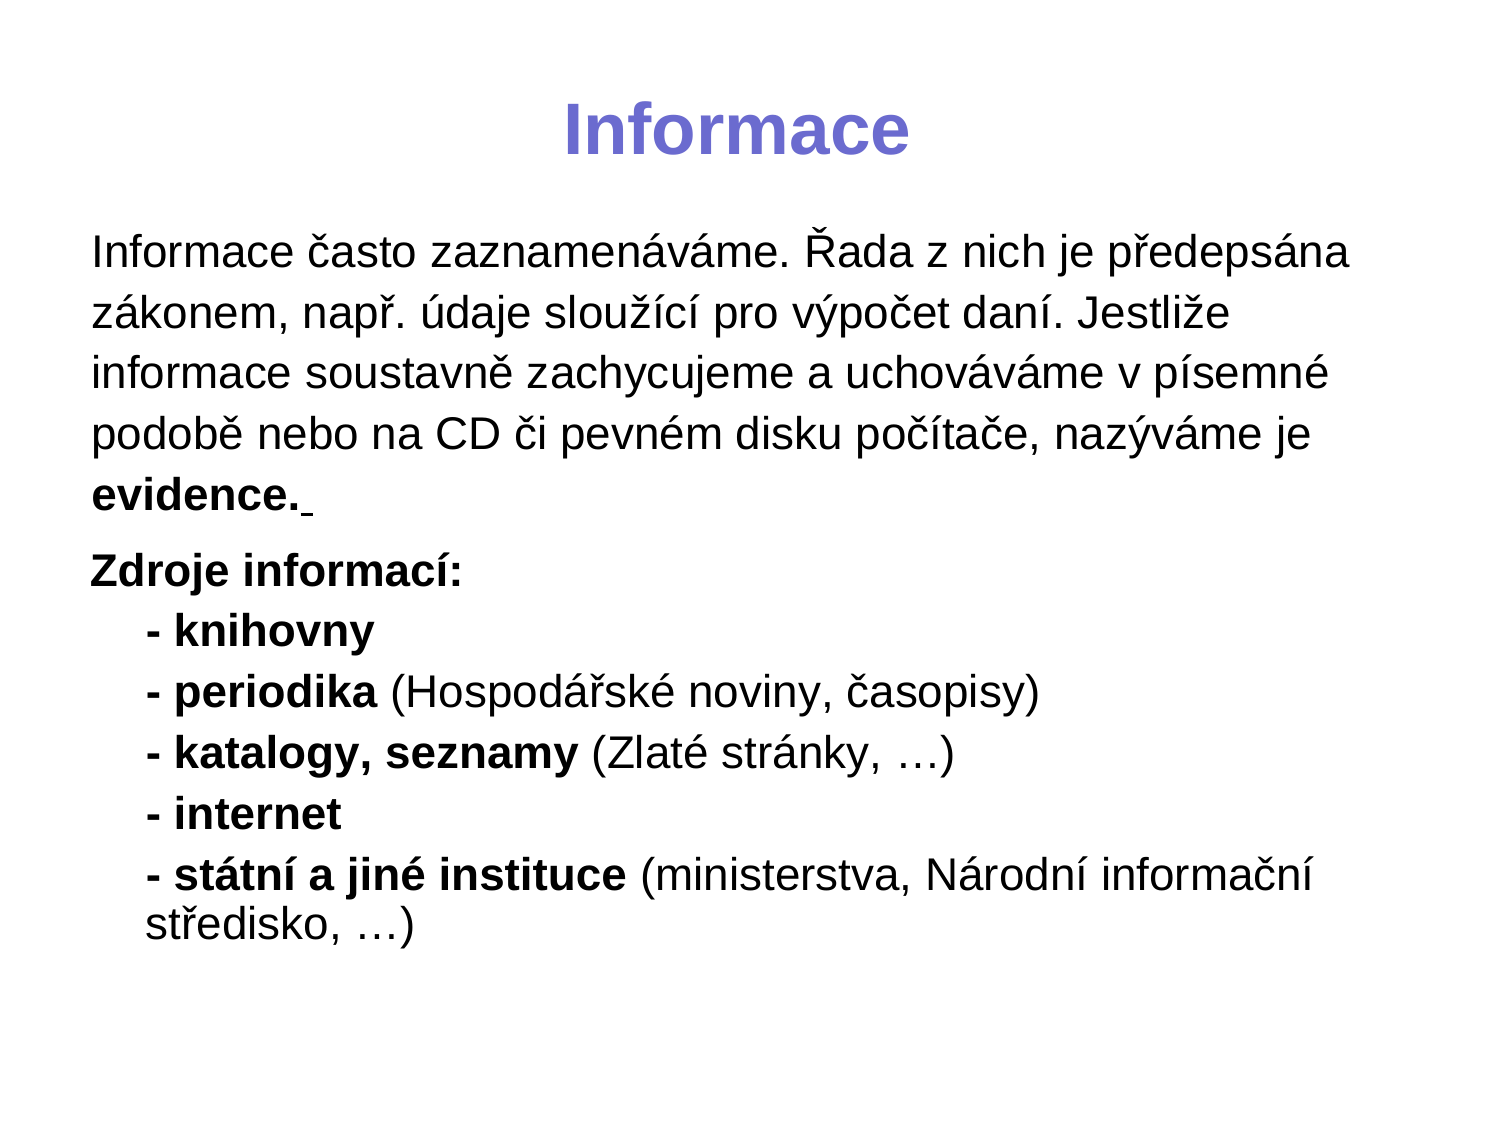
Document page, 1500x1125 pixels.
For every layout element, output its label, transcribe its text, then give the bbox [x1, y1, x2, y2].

text_box Zdroje informací: - knihovny - periodika (Hospodářské noviny, časopisy) - katalogy, seznamy (Zlaté stránky, …) - internet - státní a jiné instituce (ministerstva, Národní informační středisko, …) [74, 538, 1424, 1024]
text_box Informace často zaznamenáváme. Řada z nich je předepsána zákonem, např. údaje sloužící pro výpočet daní. Jestliže informace soustavně zachycujeme a uchováváme v písemné podobě nebo na CD či pevném disku počítače, nazýváme je evidence. [76, 220, 1425, 504]
title Informace [75, 54, 1400, 197]
